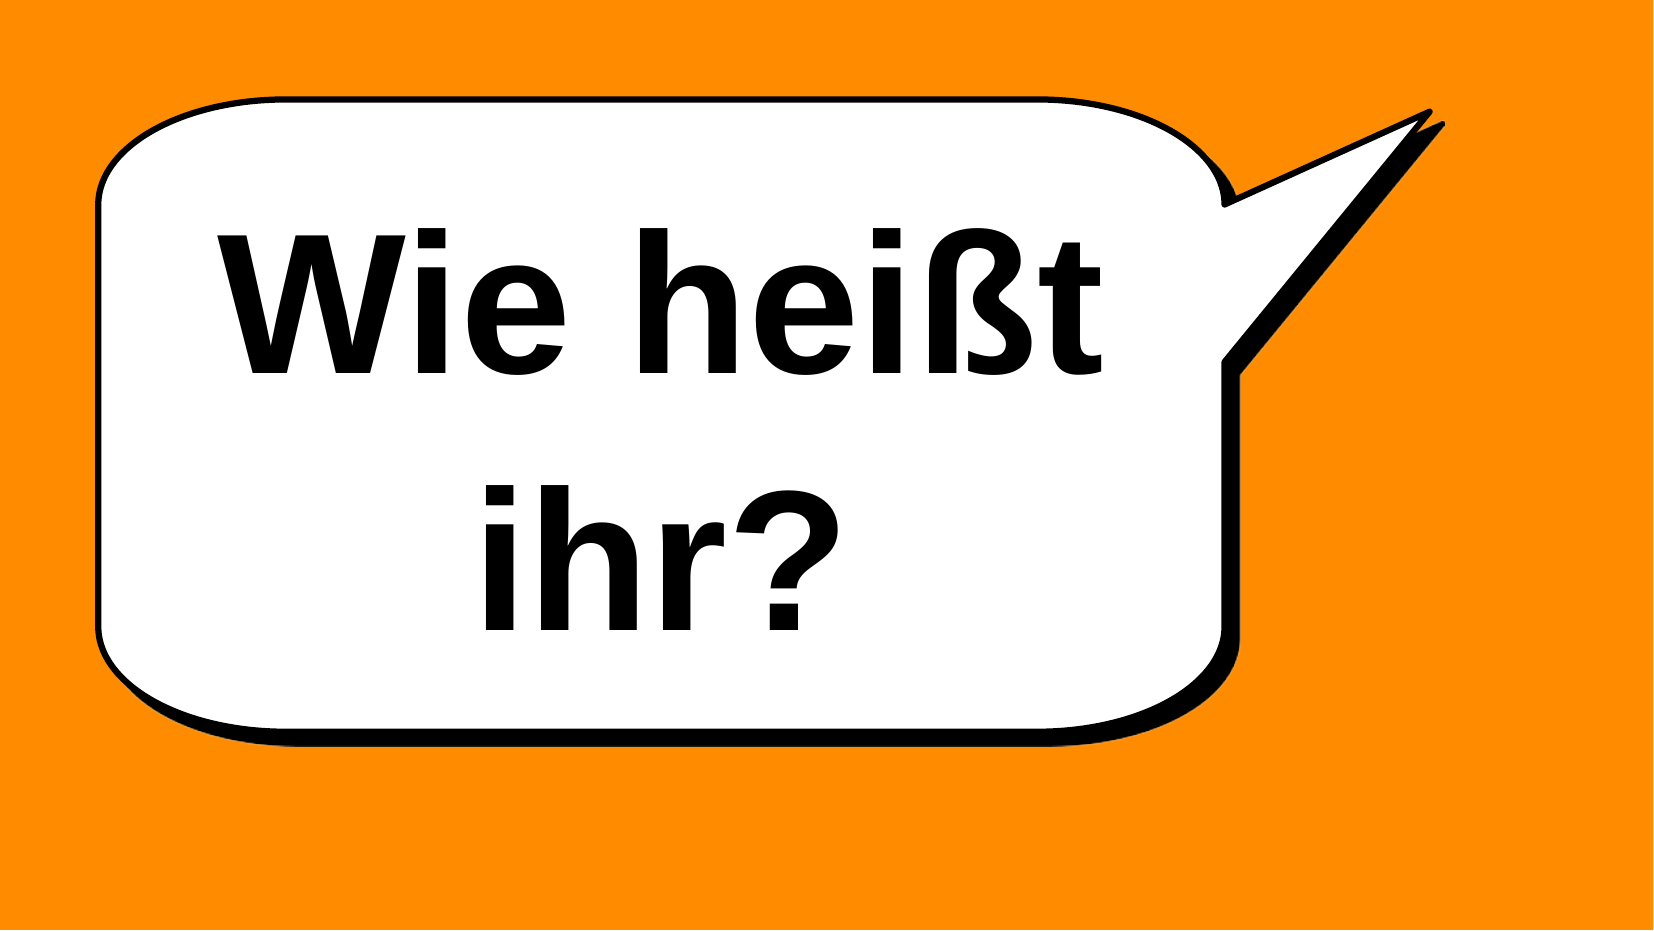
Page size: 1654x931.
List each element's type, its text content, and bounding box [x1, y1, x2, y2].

text_box Wie heißt ihr? [98, 99, 1430, 732]
